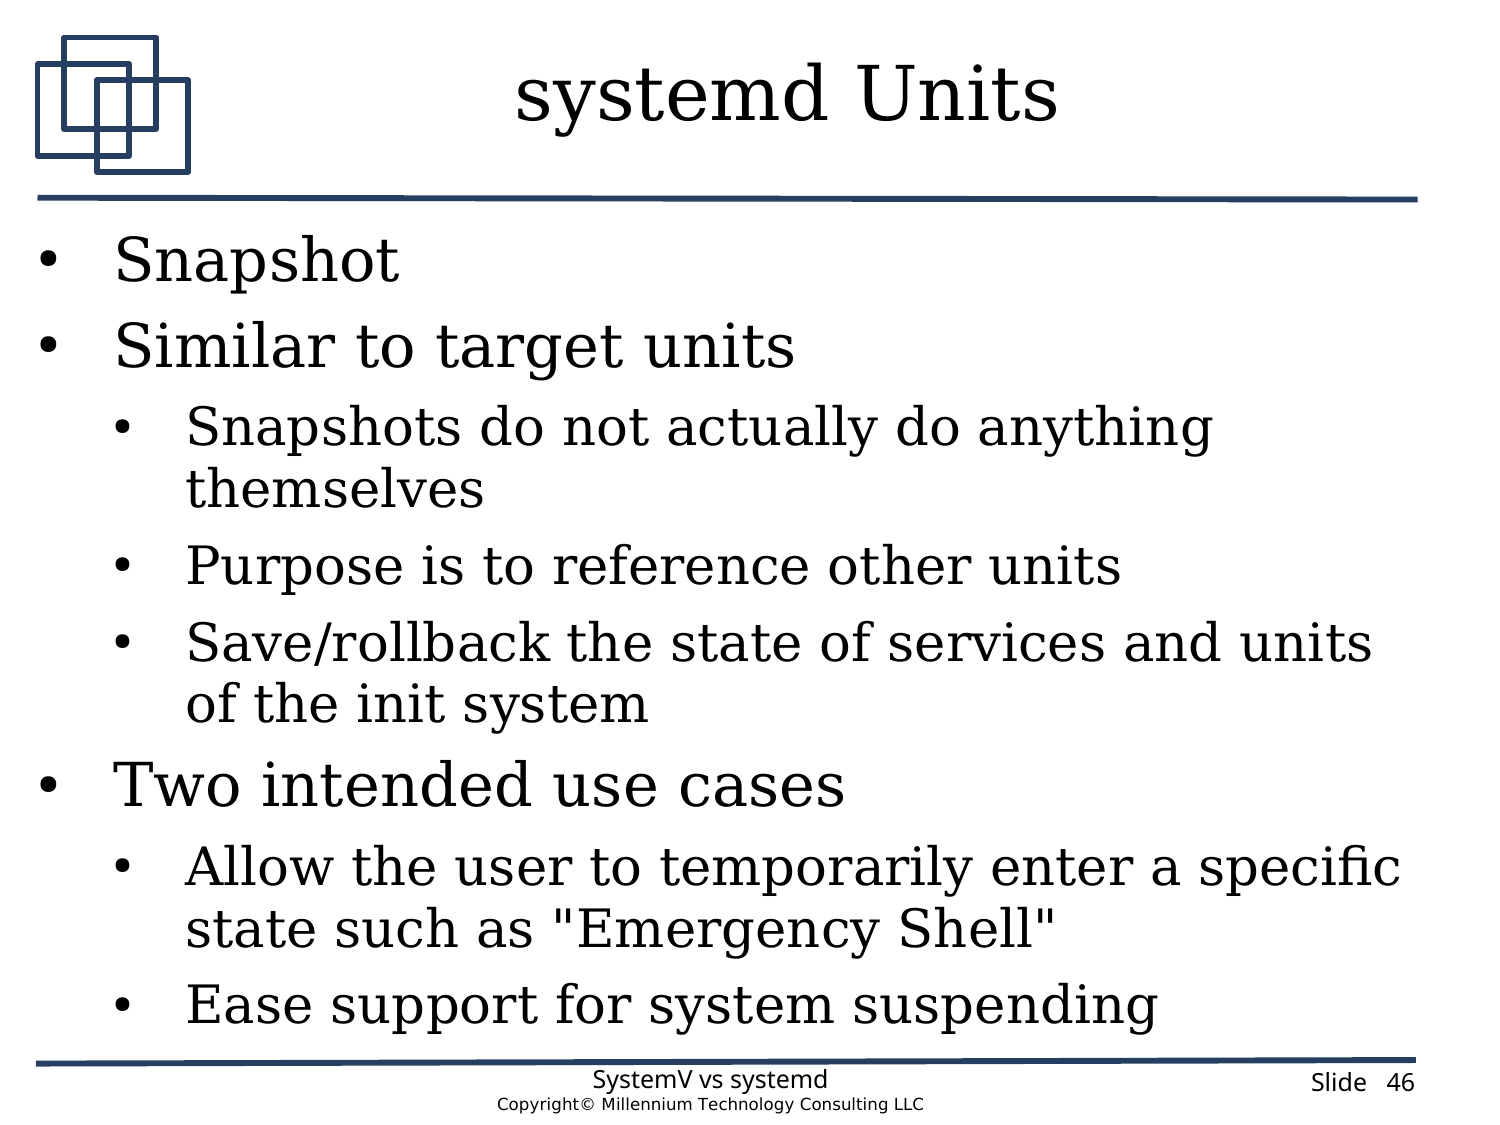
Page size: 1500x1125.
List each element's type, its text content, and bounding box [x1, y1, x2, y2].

title systemd Units [150, 0, 1425, 188]
list Snapshot Similar to target units Snapshots do not actually do anything themselves Purpose is to reference other units Save/rollback the state of services and units of the init system Two intended use cases Allow the user to temporarily enter a specific state such as "Emergency Shell" Ease support for system suspending [37, 224, 1425, 1037]
